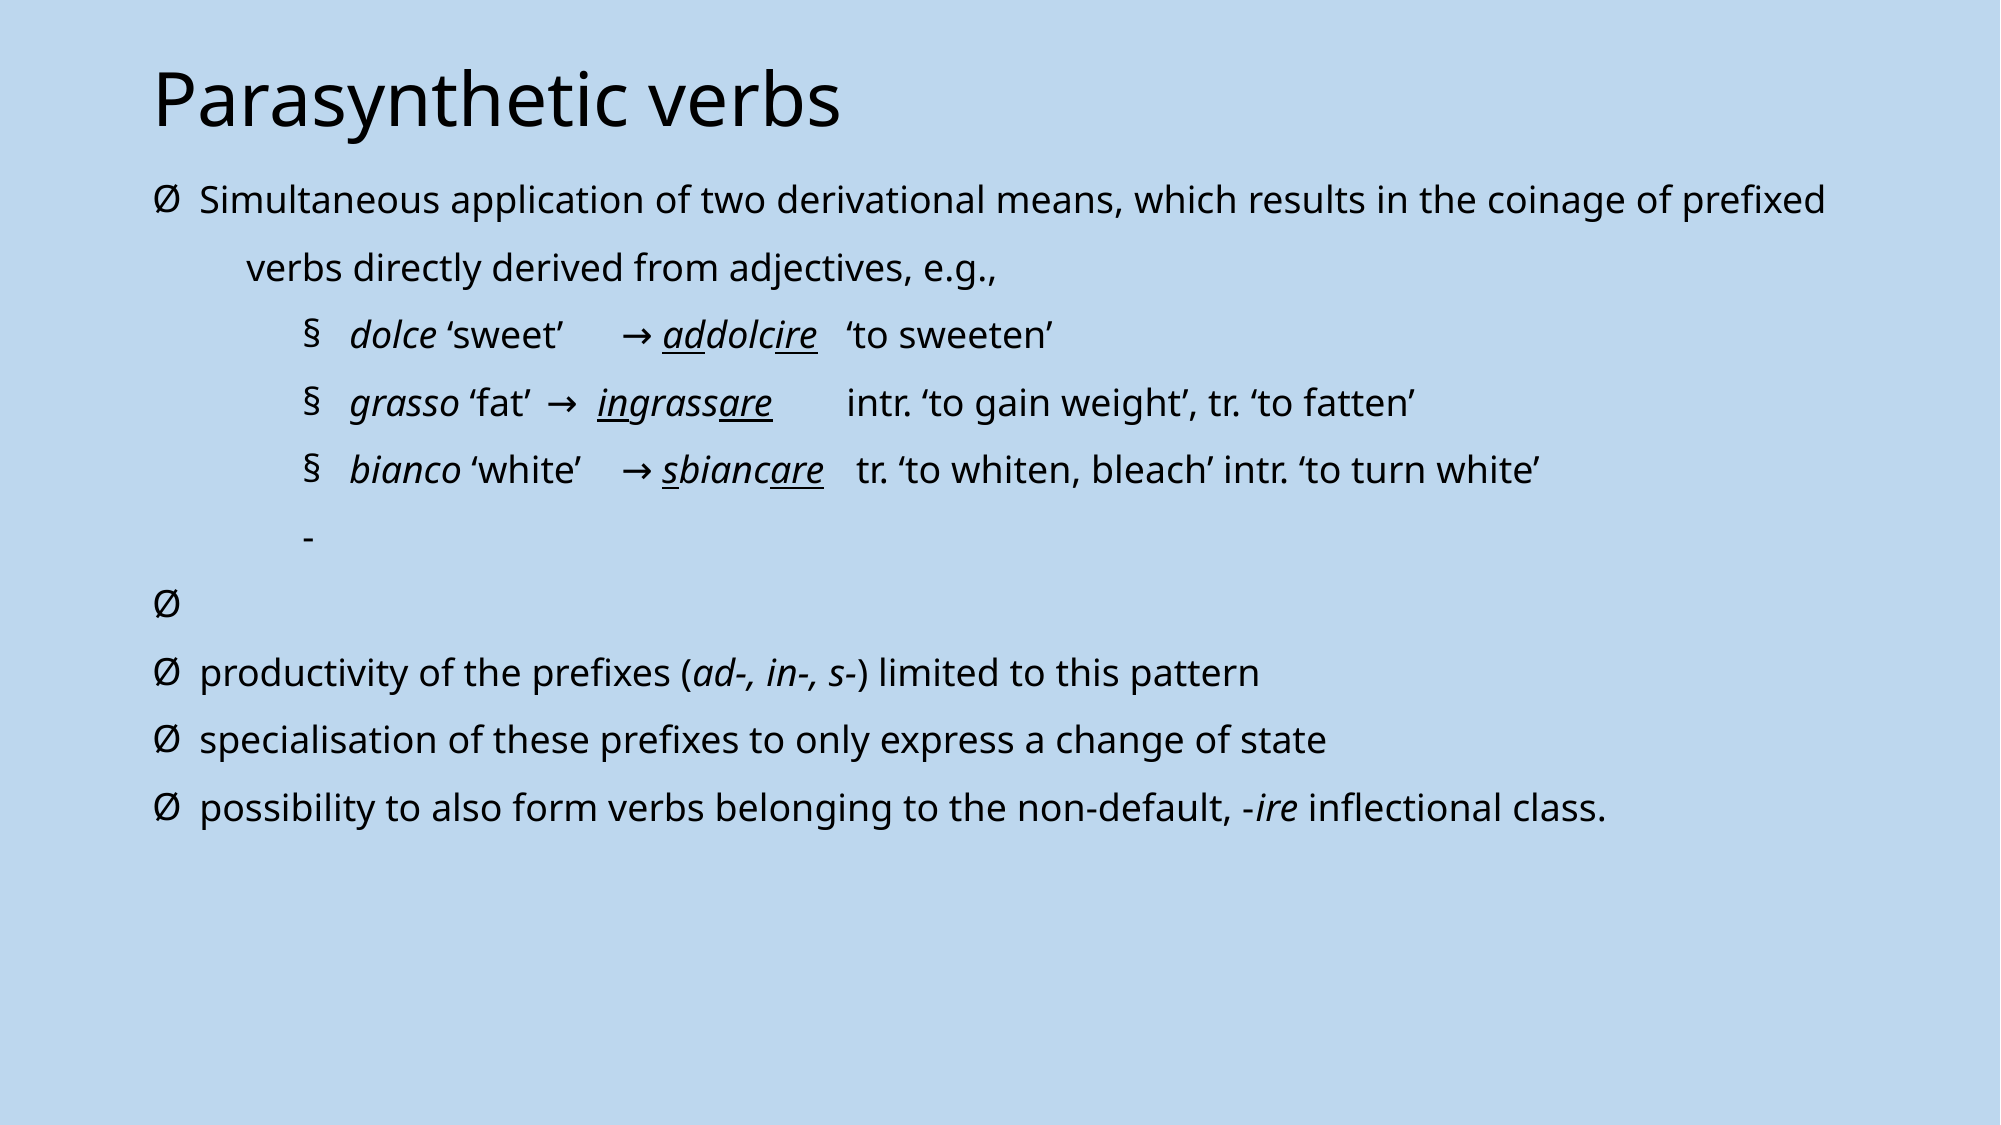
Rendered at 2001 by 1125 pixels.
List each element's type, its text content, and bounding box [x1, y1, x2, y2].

text_box Simultaneous application of two derivational means, which results in the coinage of prefixed verbs directly derived from adjectives, e.g., dolce ‘sweet’ → addolcire ‘to sweeten’ grasso ‘fat’ → ingrassare intr. ‘to gain weight’, tr. ‘to fatten’ bianco ‘white’ → sbiancare tr. ‘to whiten, bleach’ intr. ‘to turn white’ productivity of the prefixes (ad-, in-, s-) limited to this pattern specialisation of these prefixes to only express a change of state possibility to also form verbs belonging to the non-default, -ire inflectional class. [137, 145, 1844, 837]
text_box Parasynthetic verbs [137, 54, 1863, 272]
